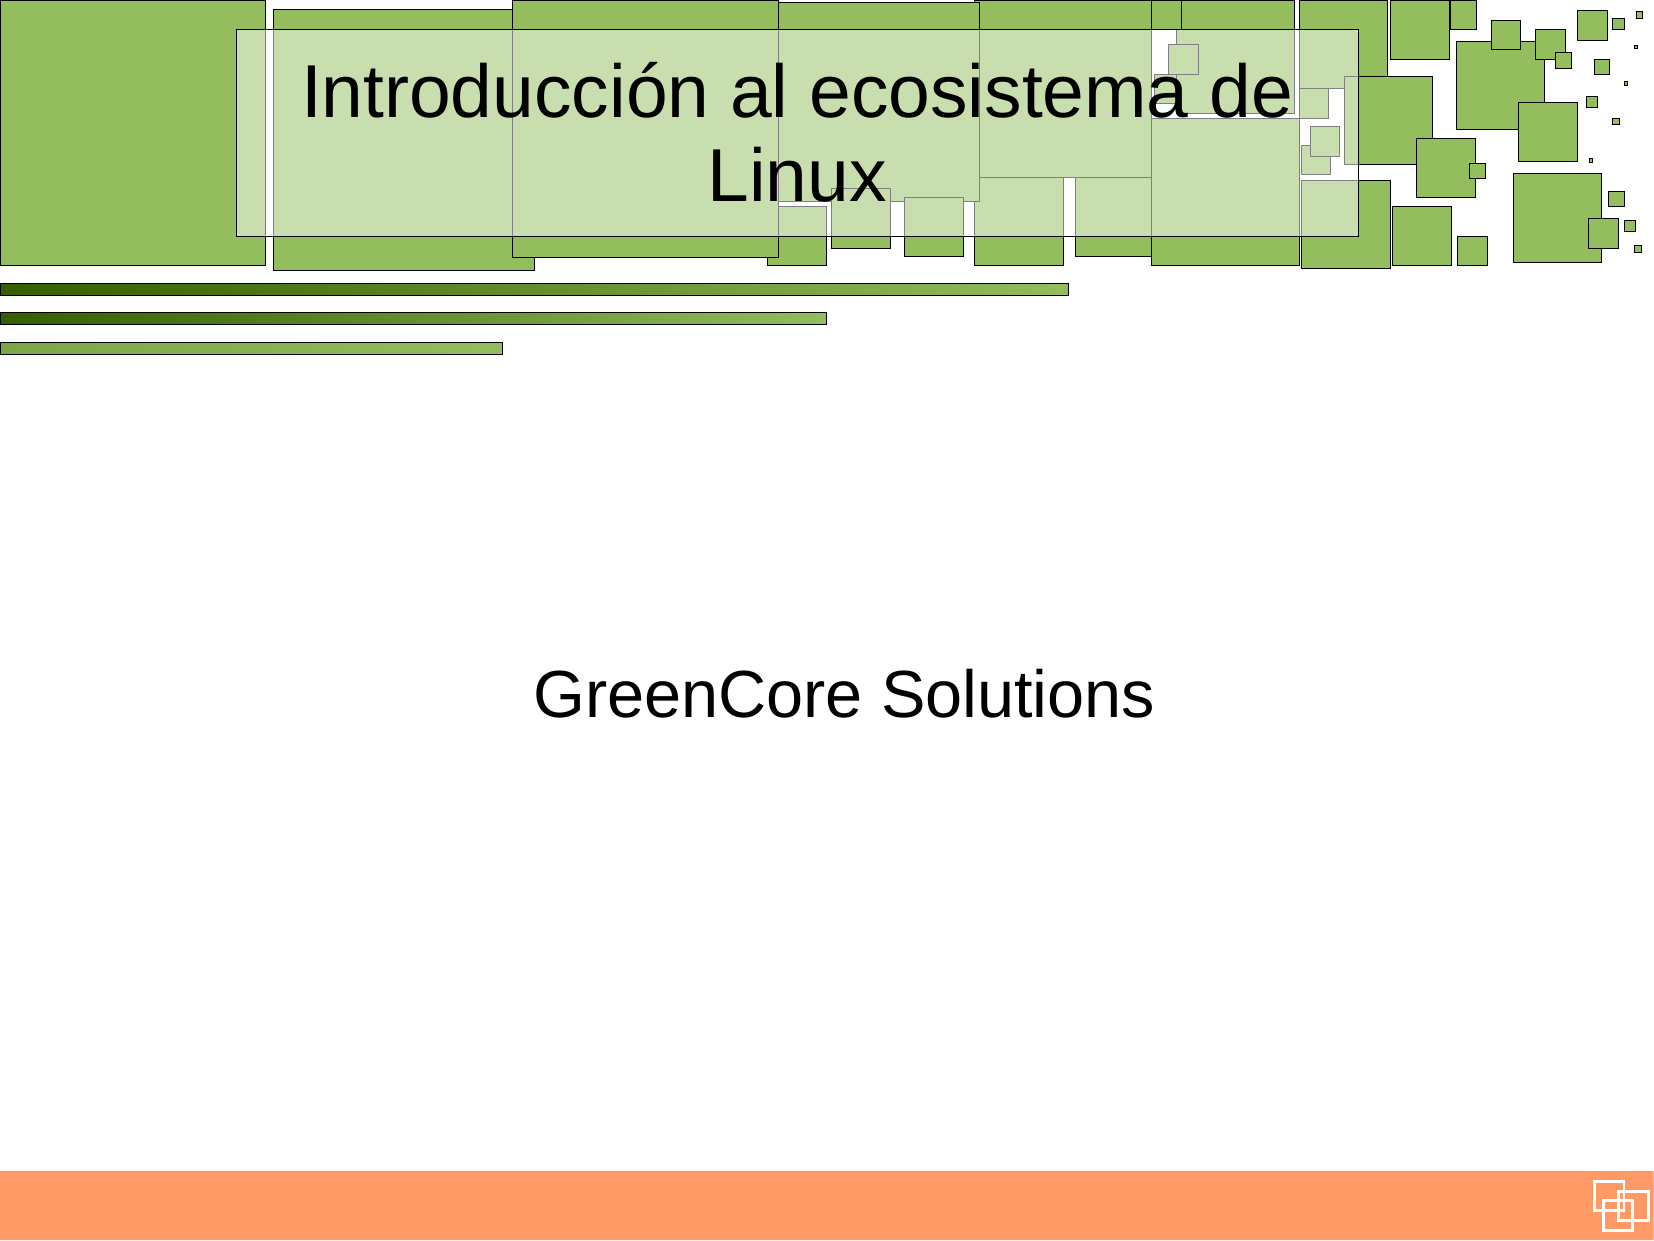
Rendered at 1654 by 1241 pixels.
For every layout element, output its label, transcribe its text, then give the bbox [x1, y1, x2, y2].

subtitle GreenCore Solutions [82, 361, 1571, 1102]
title Introducción al ecosistema de Linux [265, 29, 1329, 237]
